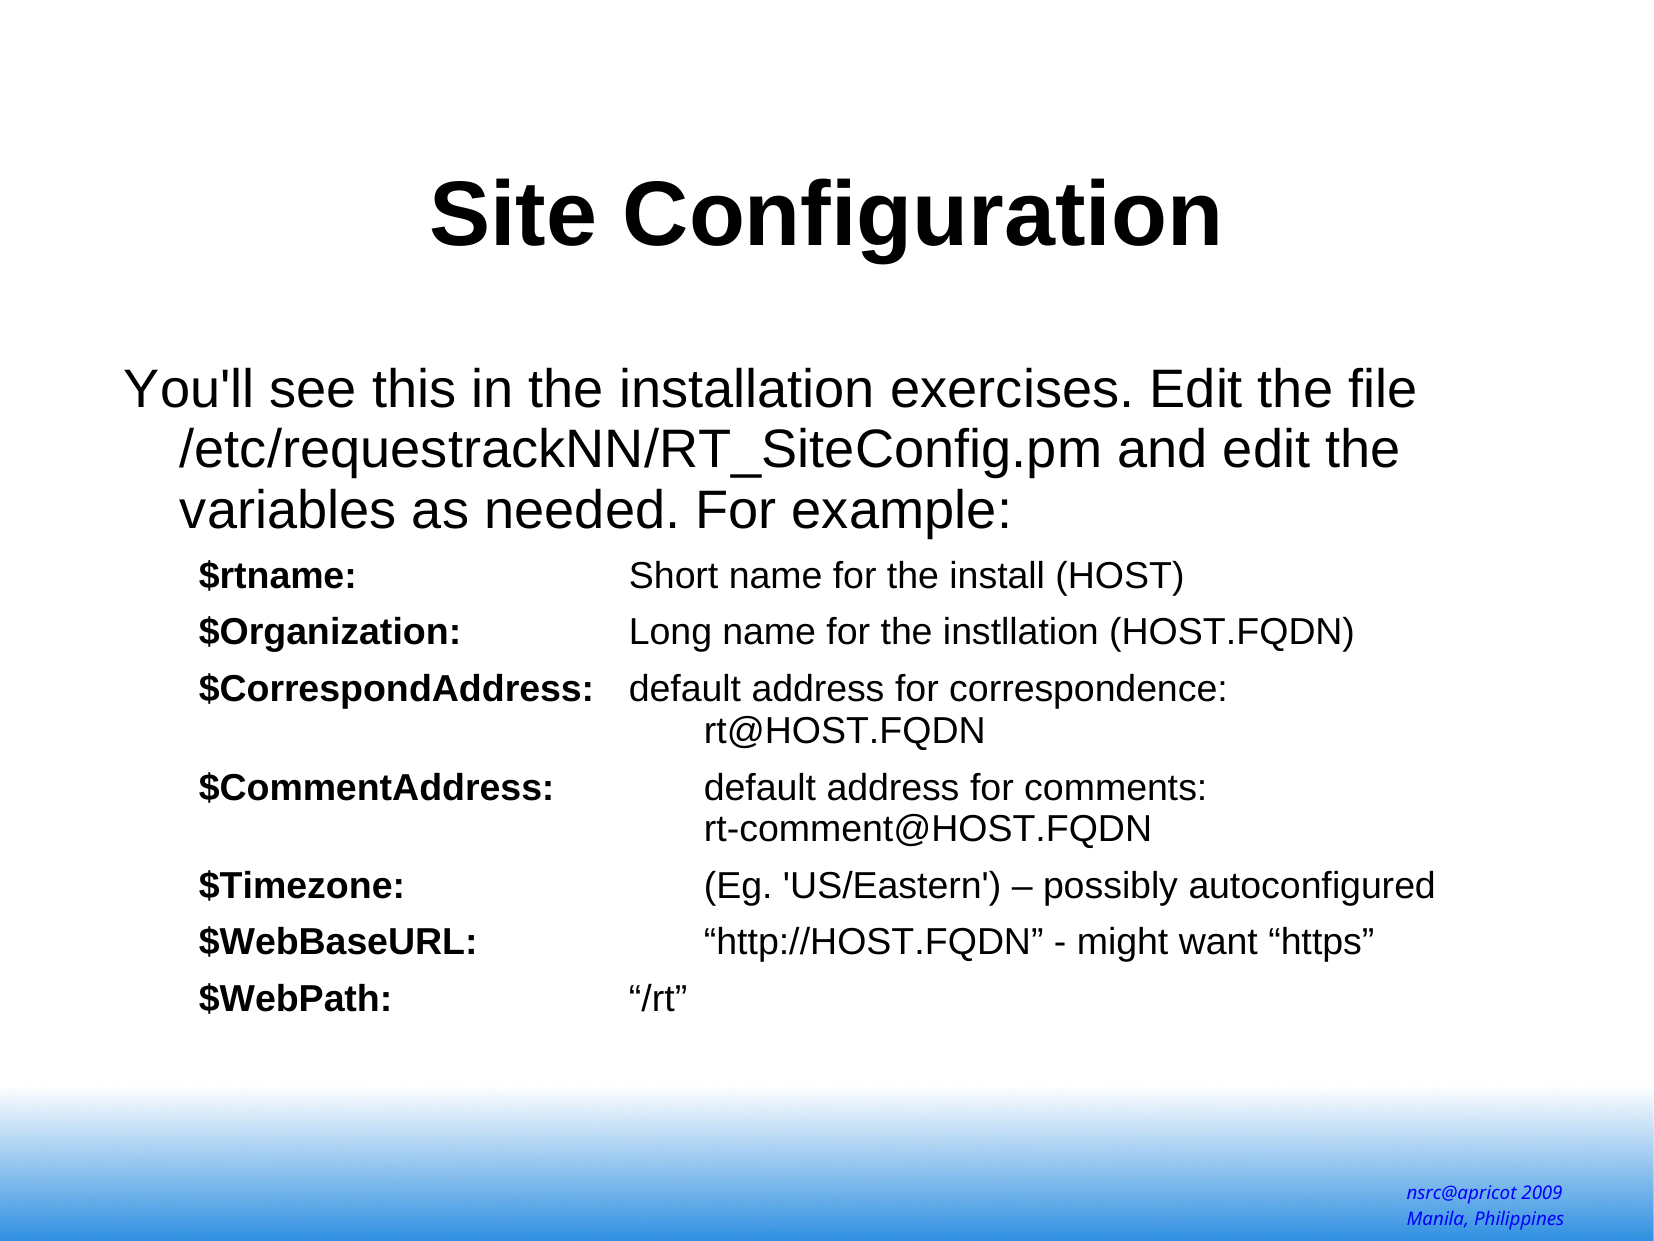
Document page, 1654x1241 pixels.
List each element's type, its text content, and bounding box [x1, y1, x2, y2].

title Site Configuration [124, 110, 1530, 317]
list You'll see this in the installation exercises. Edit the file /etc/requestrackNN/RT_SiteConfig.pm and edit the variables as needed. For example: $rtname: Short name for the install (HOST) $Organization: Long name for the instllation (HOST.FQDN) $CorrespondAddress: default address for correspondence: rt@HOST.FQDN $CommentAddress: default address for comments: rt-comment@HOST.FQDN $Timezone: (Eg. 'US/Eastern') – possibly autoconfigured $WebBaseURL: “http://HOST.FQDN” - might want “https” $WebPath: “/rt” [124, 358, 1530, 1163]
picture [0, 1083, 1654, 1241]
